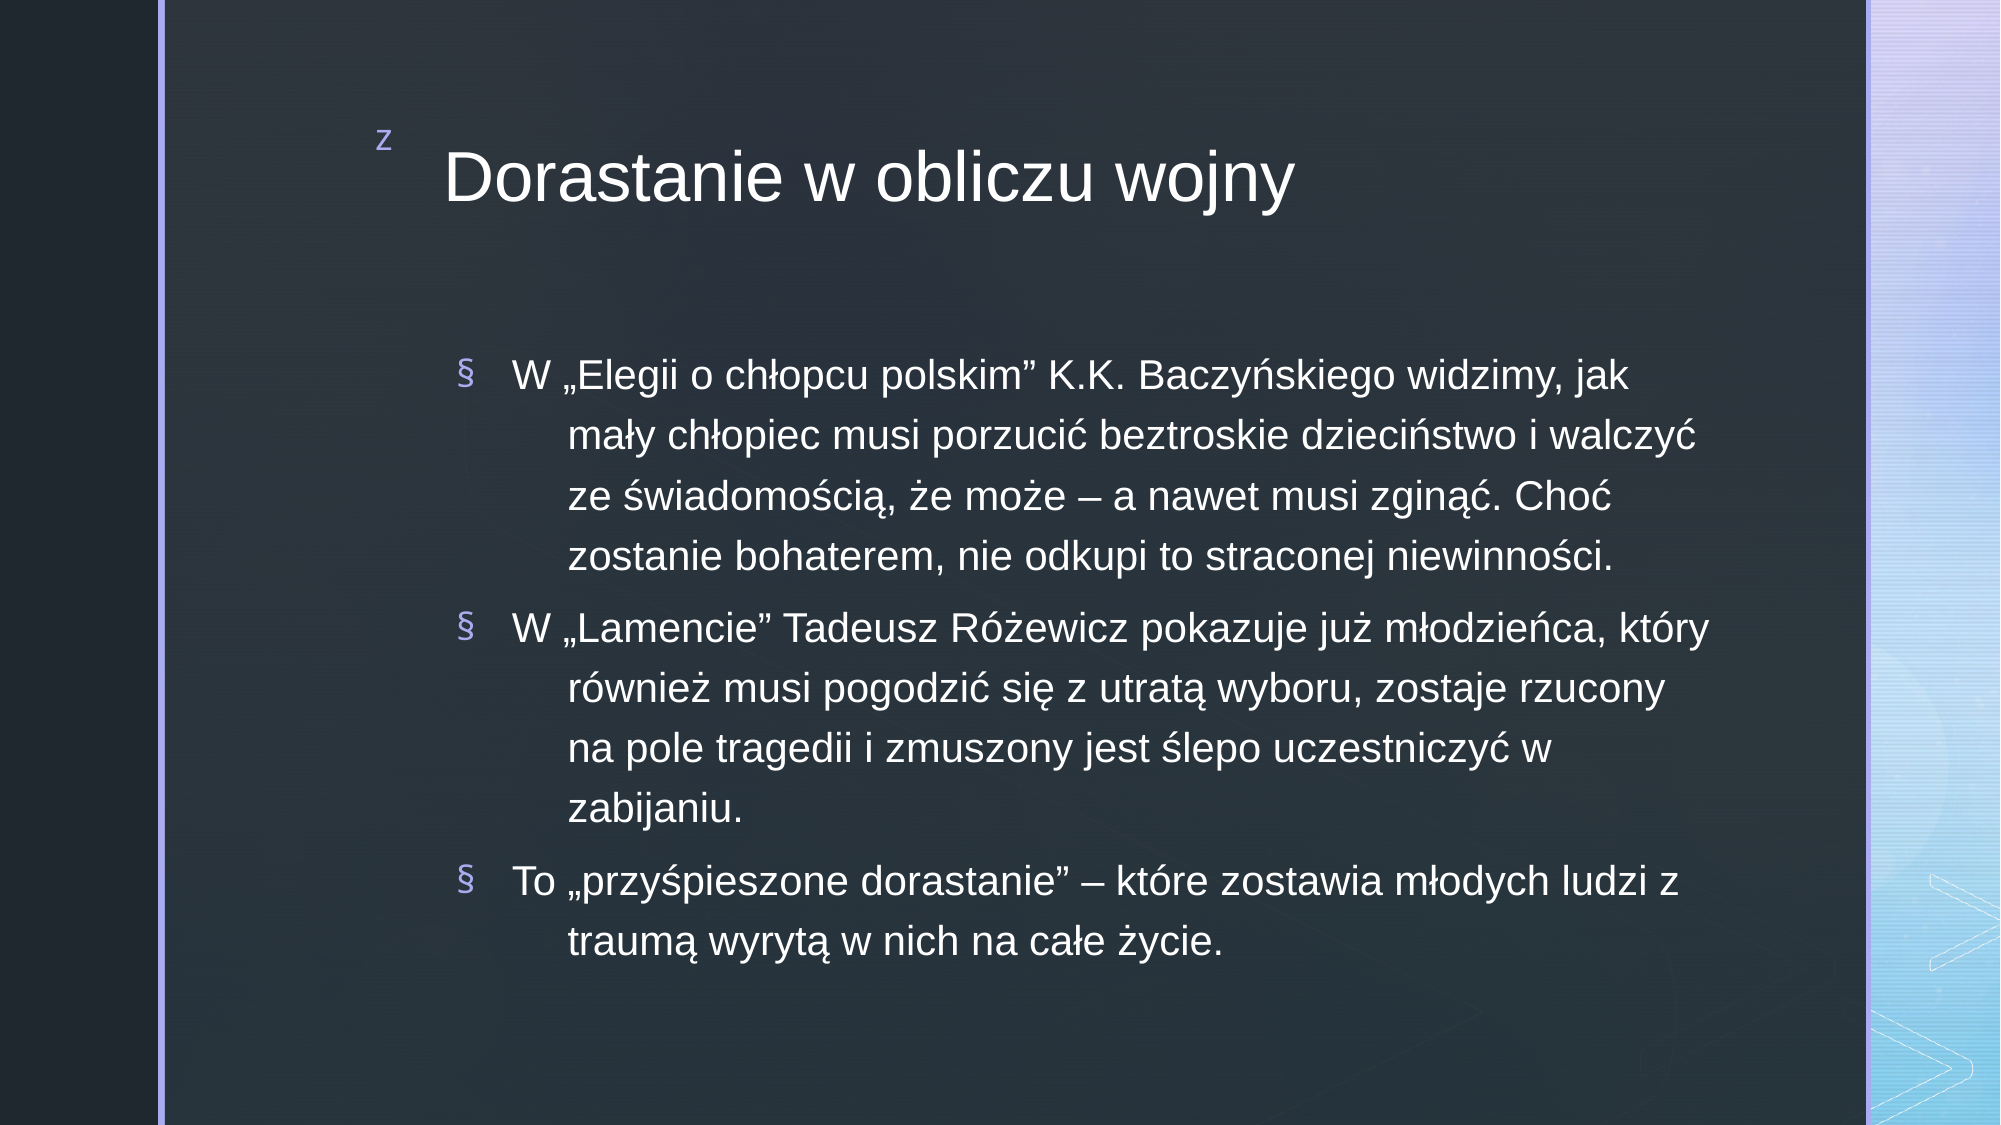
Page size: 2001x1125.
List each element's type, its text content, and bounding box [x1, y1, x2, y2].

list W „Elegii o chłopcu polskim” K.K. Baczyńskiego widzimy, jak mały chłopiec musi porzucić beztroskie dzieciństwo i walczyć ze świadomością, że może – a nawet musi zginąć. Choć zostanie bohaterem, nie odkupi to straconej niewinności. W „Lamencie” Tadeusz Różewicz pokazuje już młodzieńca, który również musi pogodzić się z utratą wyboru, zostaje rzucony na pole tragedii i zmuszony jest ślepo uczestniczyć w zabijaniu. To „przyśpieszone dorastanie” – które zostawia młodych ludzi z traumą wyrytą w nich na całe życie. [439, 309, 1734, 993]
title Dorastanie w obliczu wojny [428, 132, 1734, 310]
